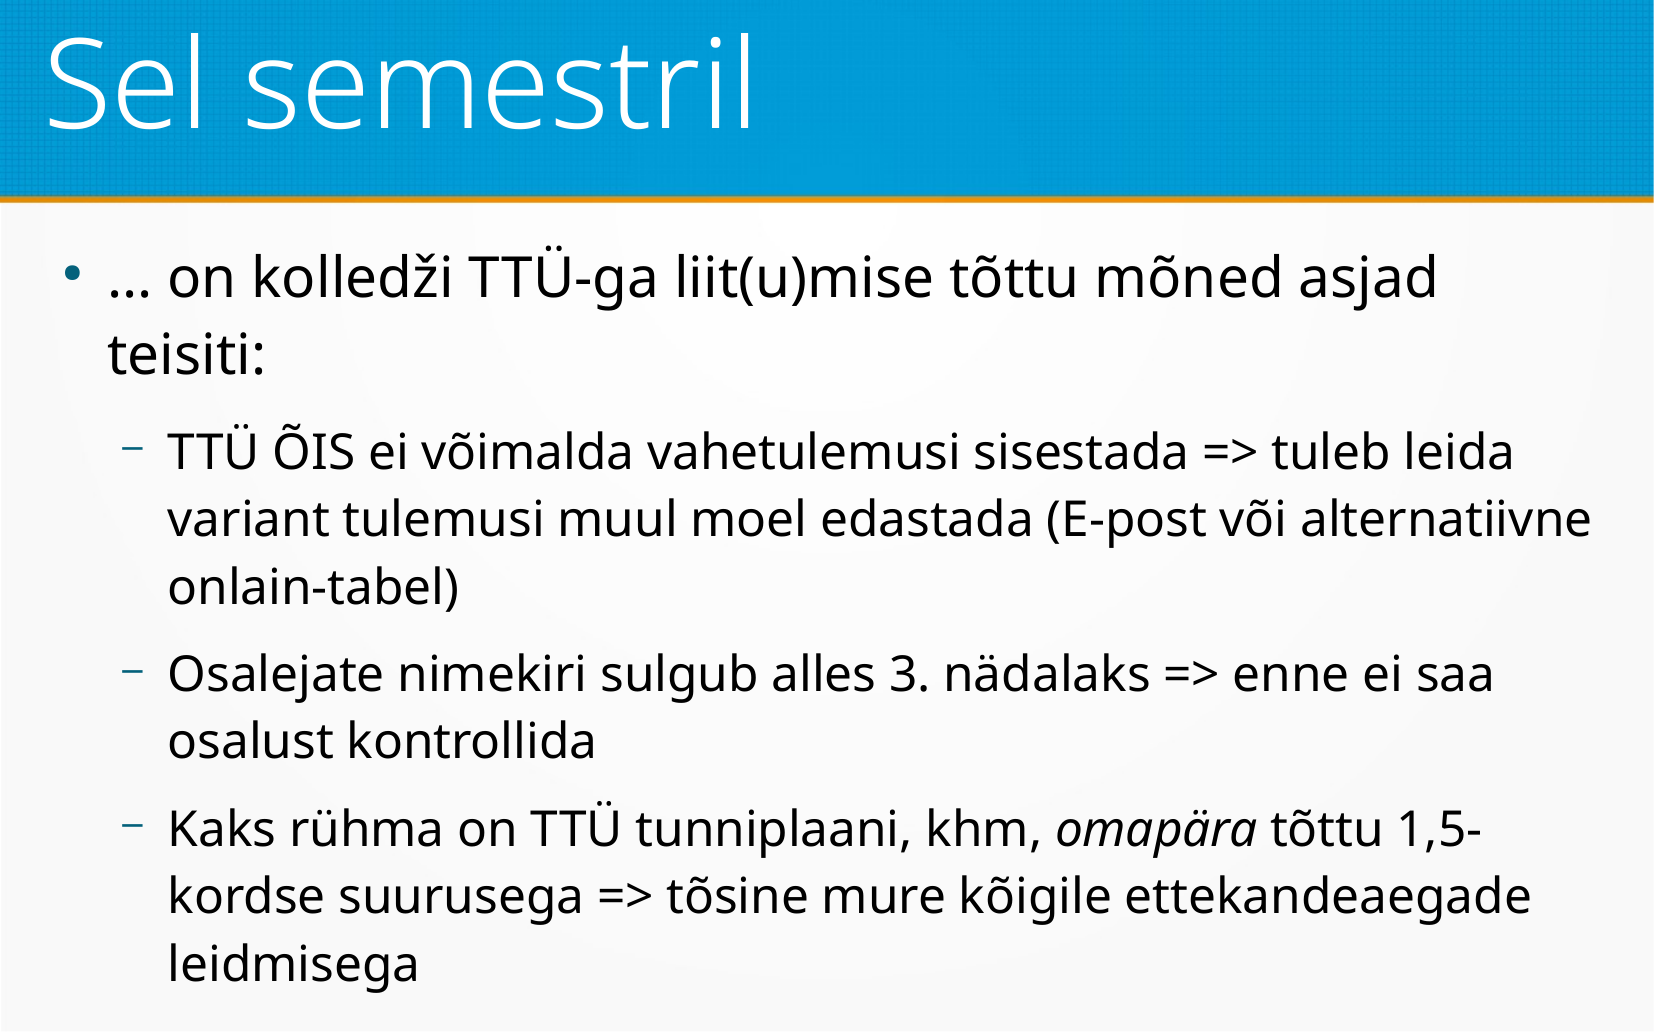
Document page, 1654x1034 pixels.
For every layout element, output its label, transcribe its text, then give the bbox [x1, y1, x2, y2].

list ... on kolledži TTÜ-ga liit(u)mise tõttu mõned asjad teisiti: TTÜ ÕIS ei võimalda vahetulemusi sisestada => tuleb leida variant tulemusi muul moel edastada (E-post või alternatiivne onlain-tabel) Osalejate nimekiri sulgub alles 3. nädalaks => enne ei saa osalust kontrollida Kaks rühma on TTÜ tunniplaani, khm, omapära tõttu 1,5-kordse suurusega => tõsine mure kõigile ettekandeaegade leidmisega [47, 236, 1607, 1002]
picture [0, 195, 1654, 1034]
title Sel semestril [43, 0, 1619, 166]
